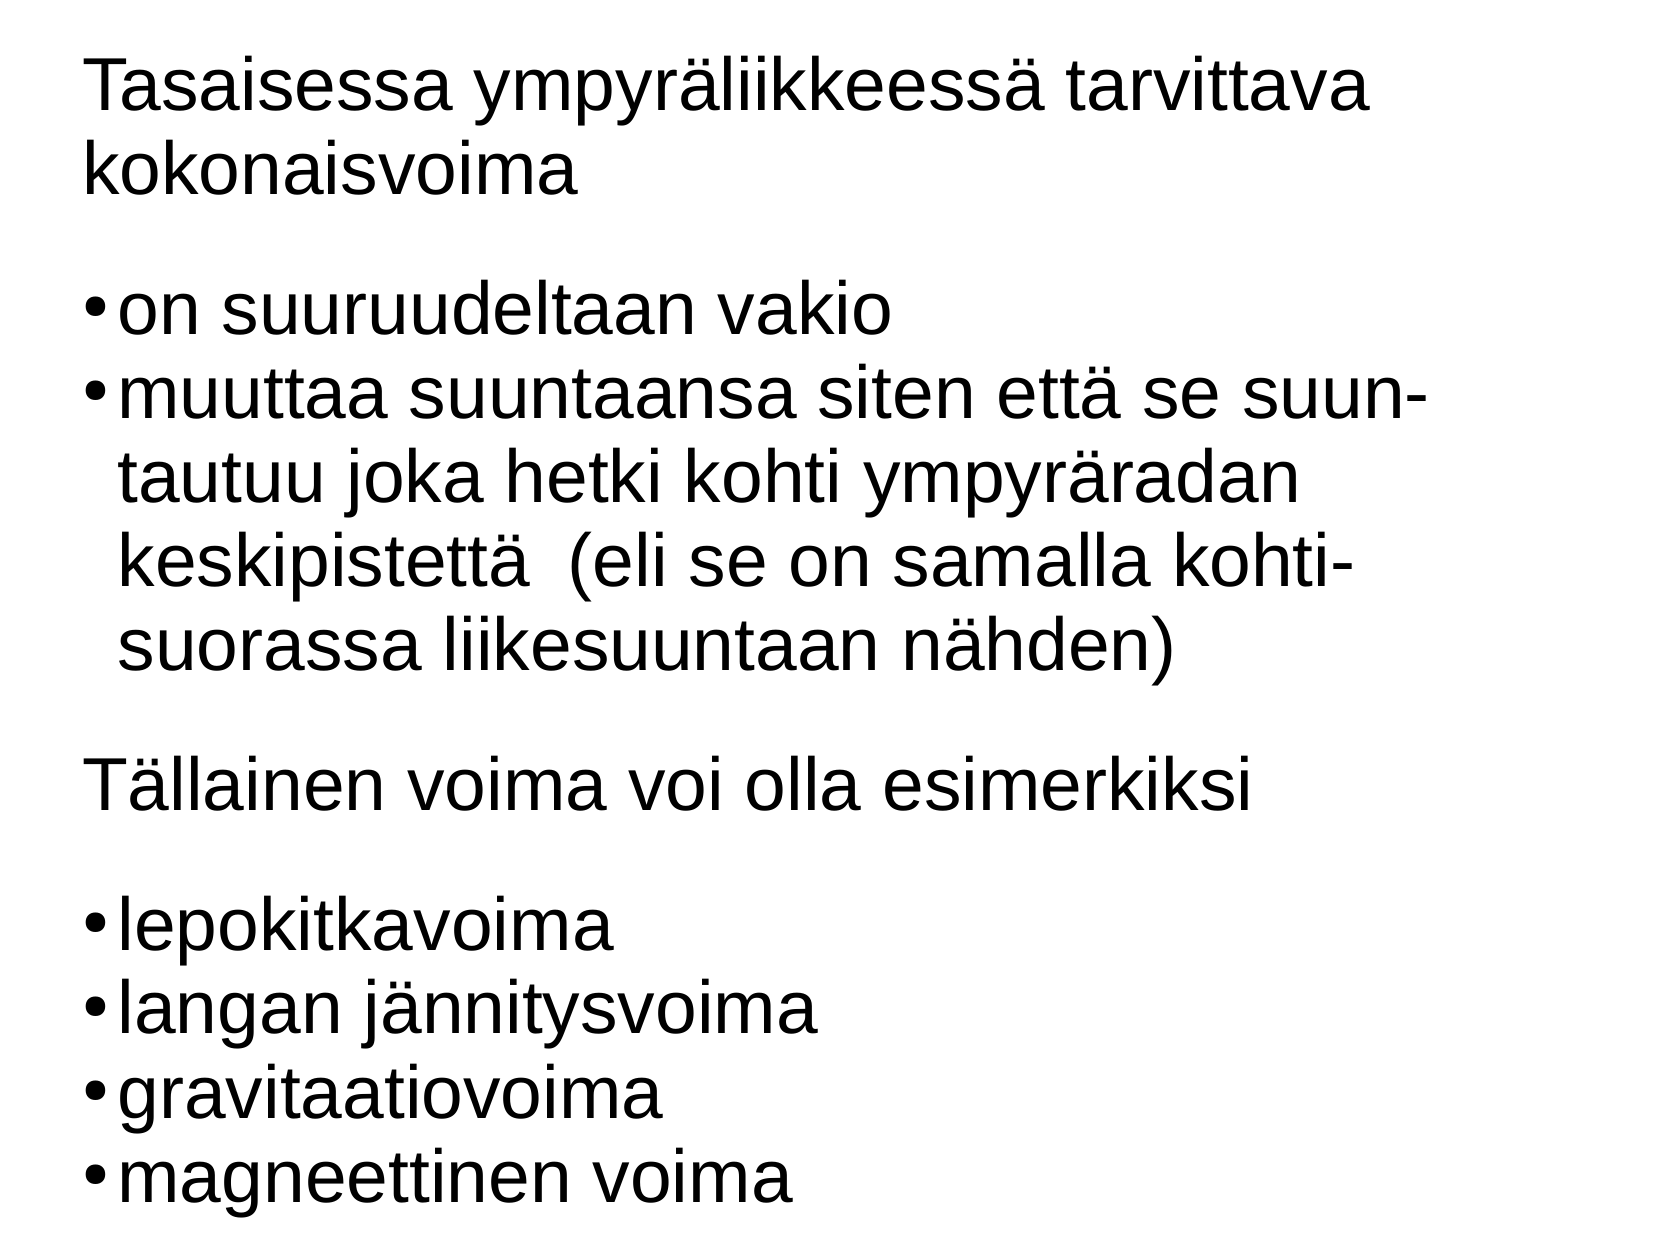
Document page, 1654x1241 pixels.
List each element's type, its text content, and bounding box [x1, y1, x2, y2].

text_box Tasaisessa ympyräliikkeessä tarvittava kokonaisvoima on suuruudeltaan vakio muuttaa suuntaansa siten että se suun-tautuu joka hetki kohti ympyräradan keskipistettä (eli se on samalla kohti-suorassa liikesuuntaan nähden) Tällainen voima voi olla esimerkiksi lepokitkavoima langan jännitysvoima gravitaatiovoima magneettinen voima [67, 35, 1548, 1234]
